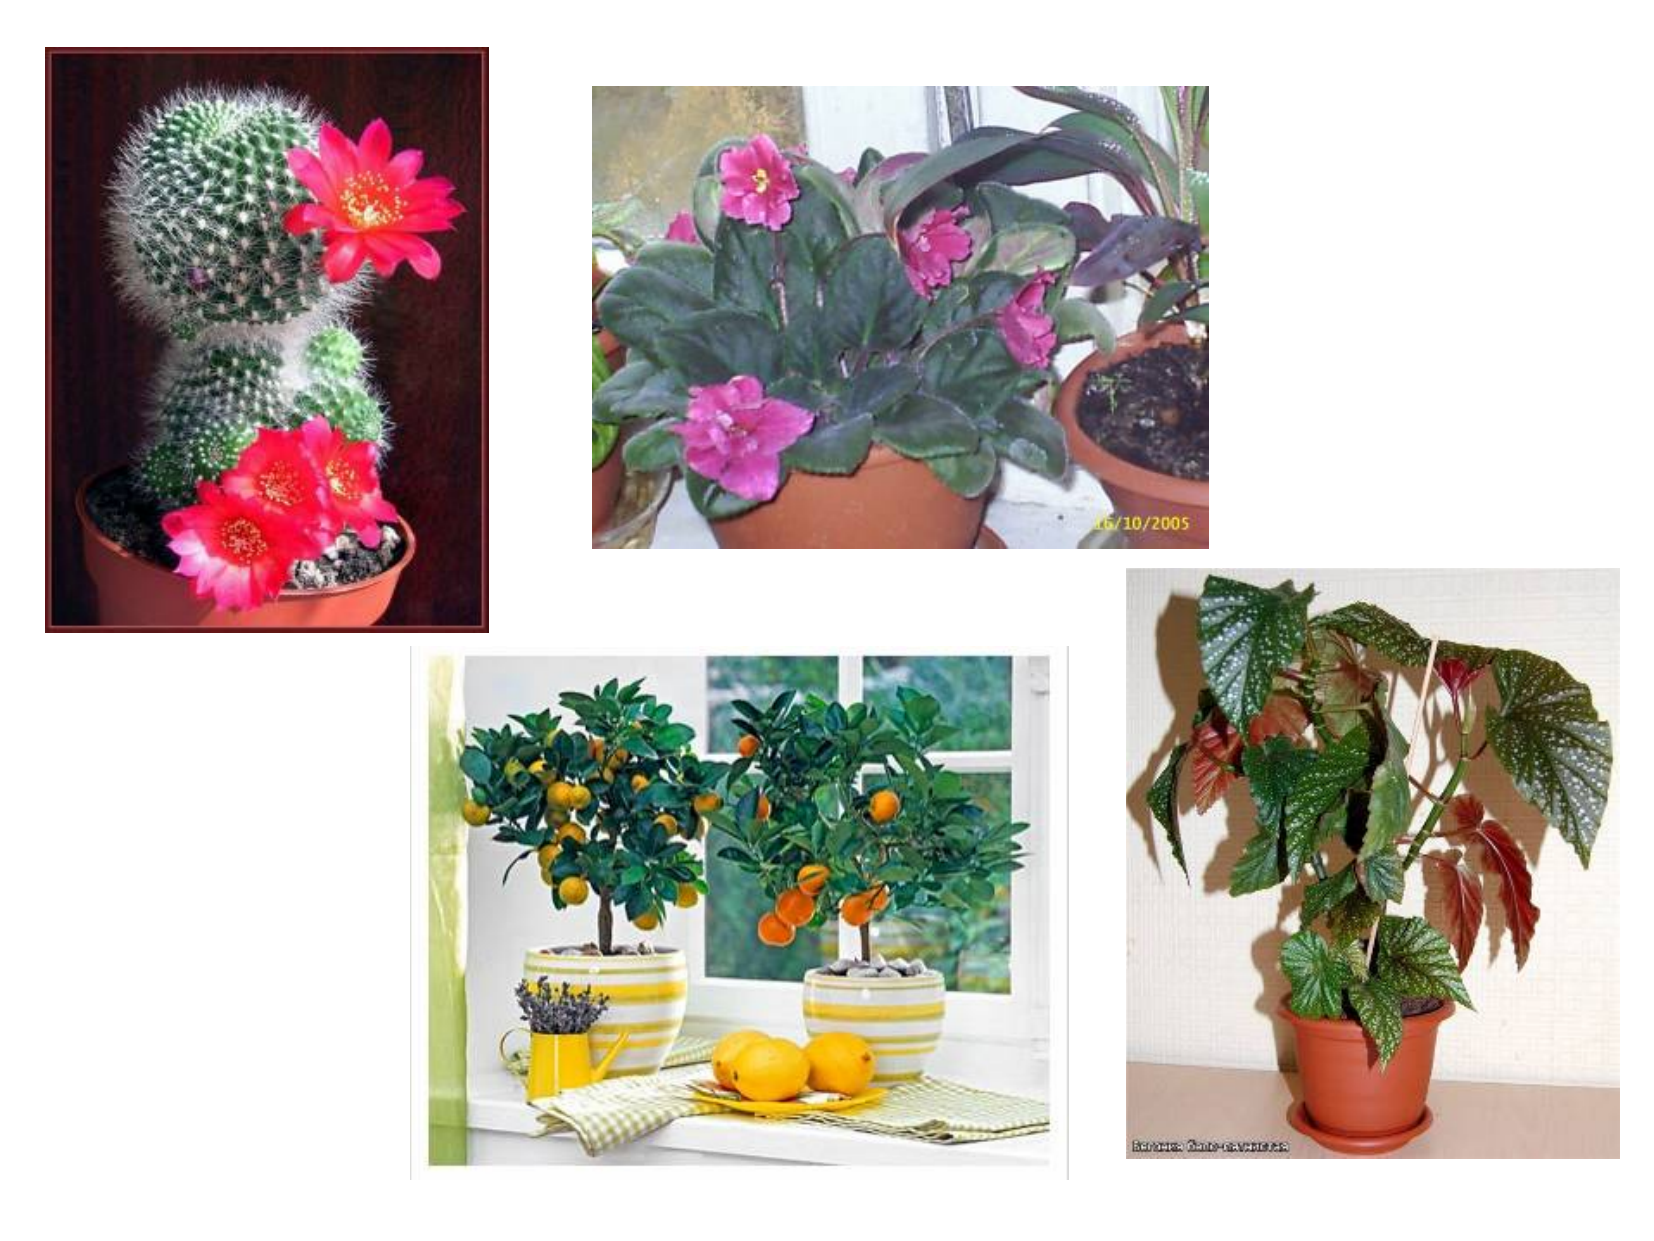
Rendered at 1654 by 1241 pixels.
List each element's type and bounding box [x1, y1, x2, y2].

picture [1126, 568, 1620, 1159]
picture [45, 47, 489, 633]
picture [592, 86, 1209, 549]
picture [410, 646, 1069, 1180]
